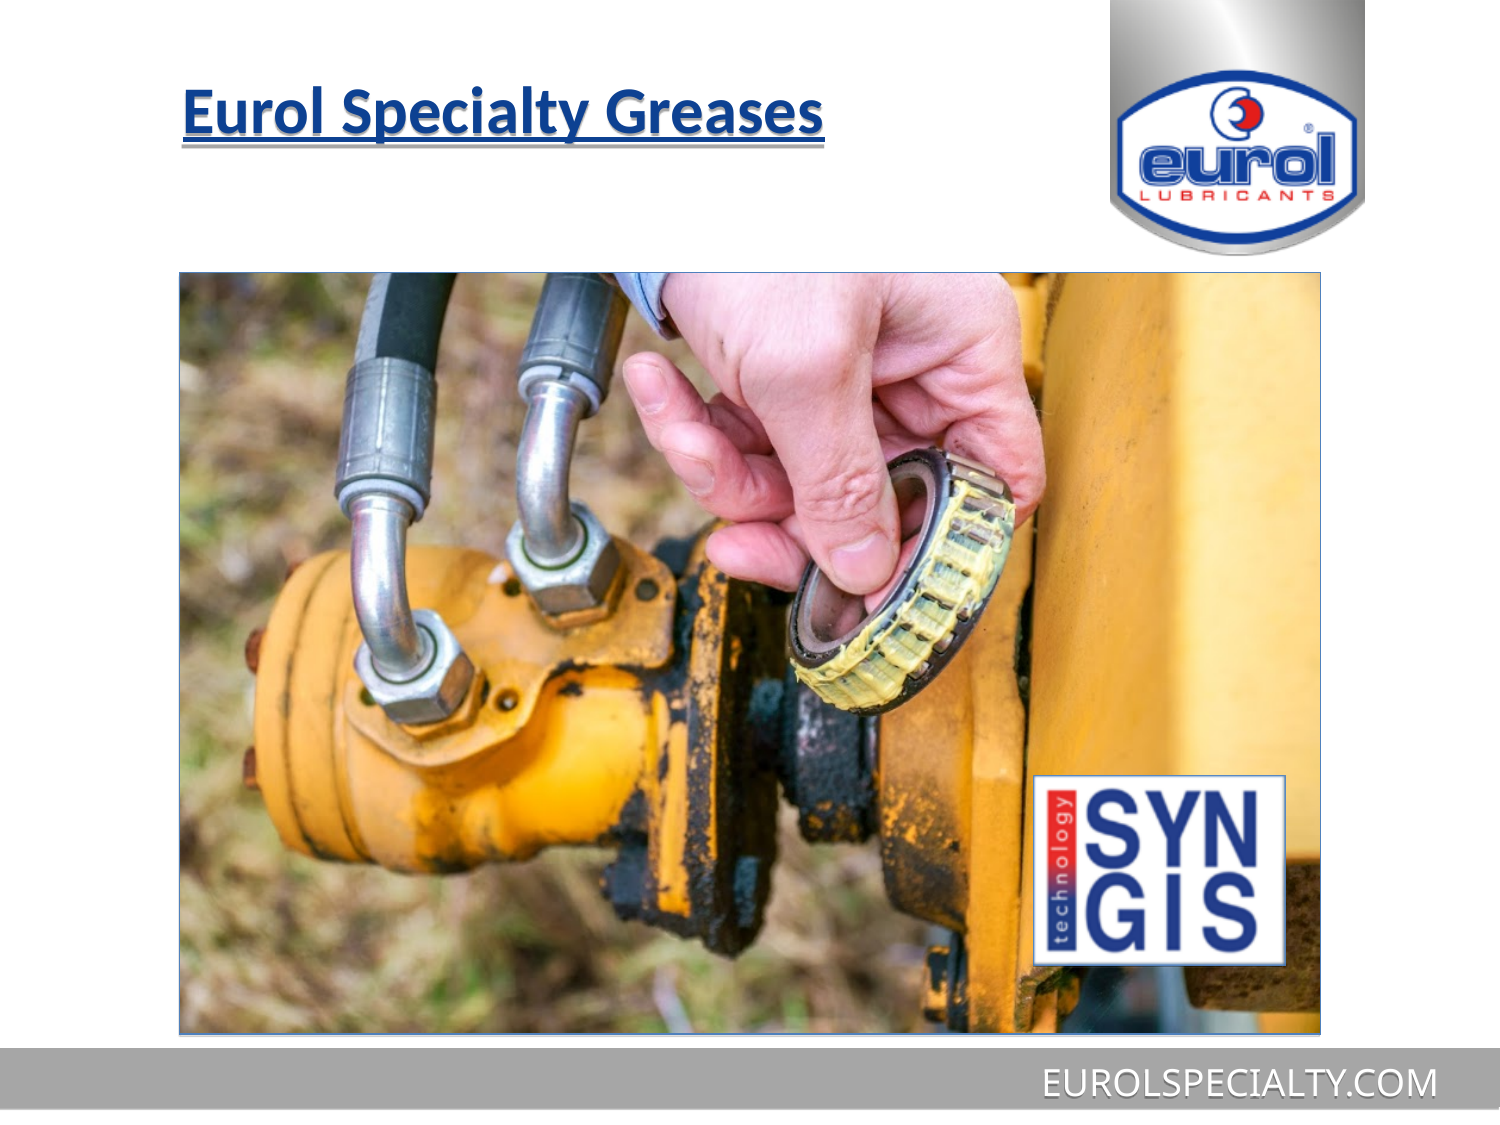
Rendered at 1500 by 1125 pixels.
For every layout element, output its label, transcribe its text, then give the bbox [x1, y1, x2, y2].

text_box Eurol Specialty Greases [182, 66, 892, 176]
picture [180, 273, 1320, 1034]
